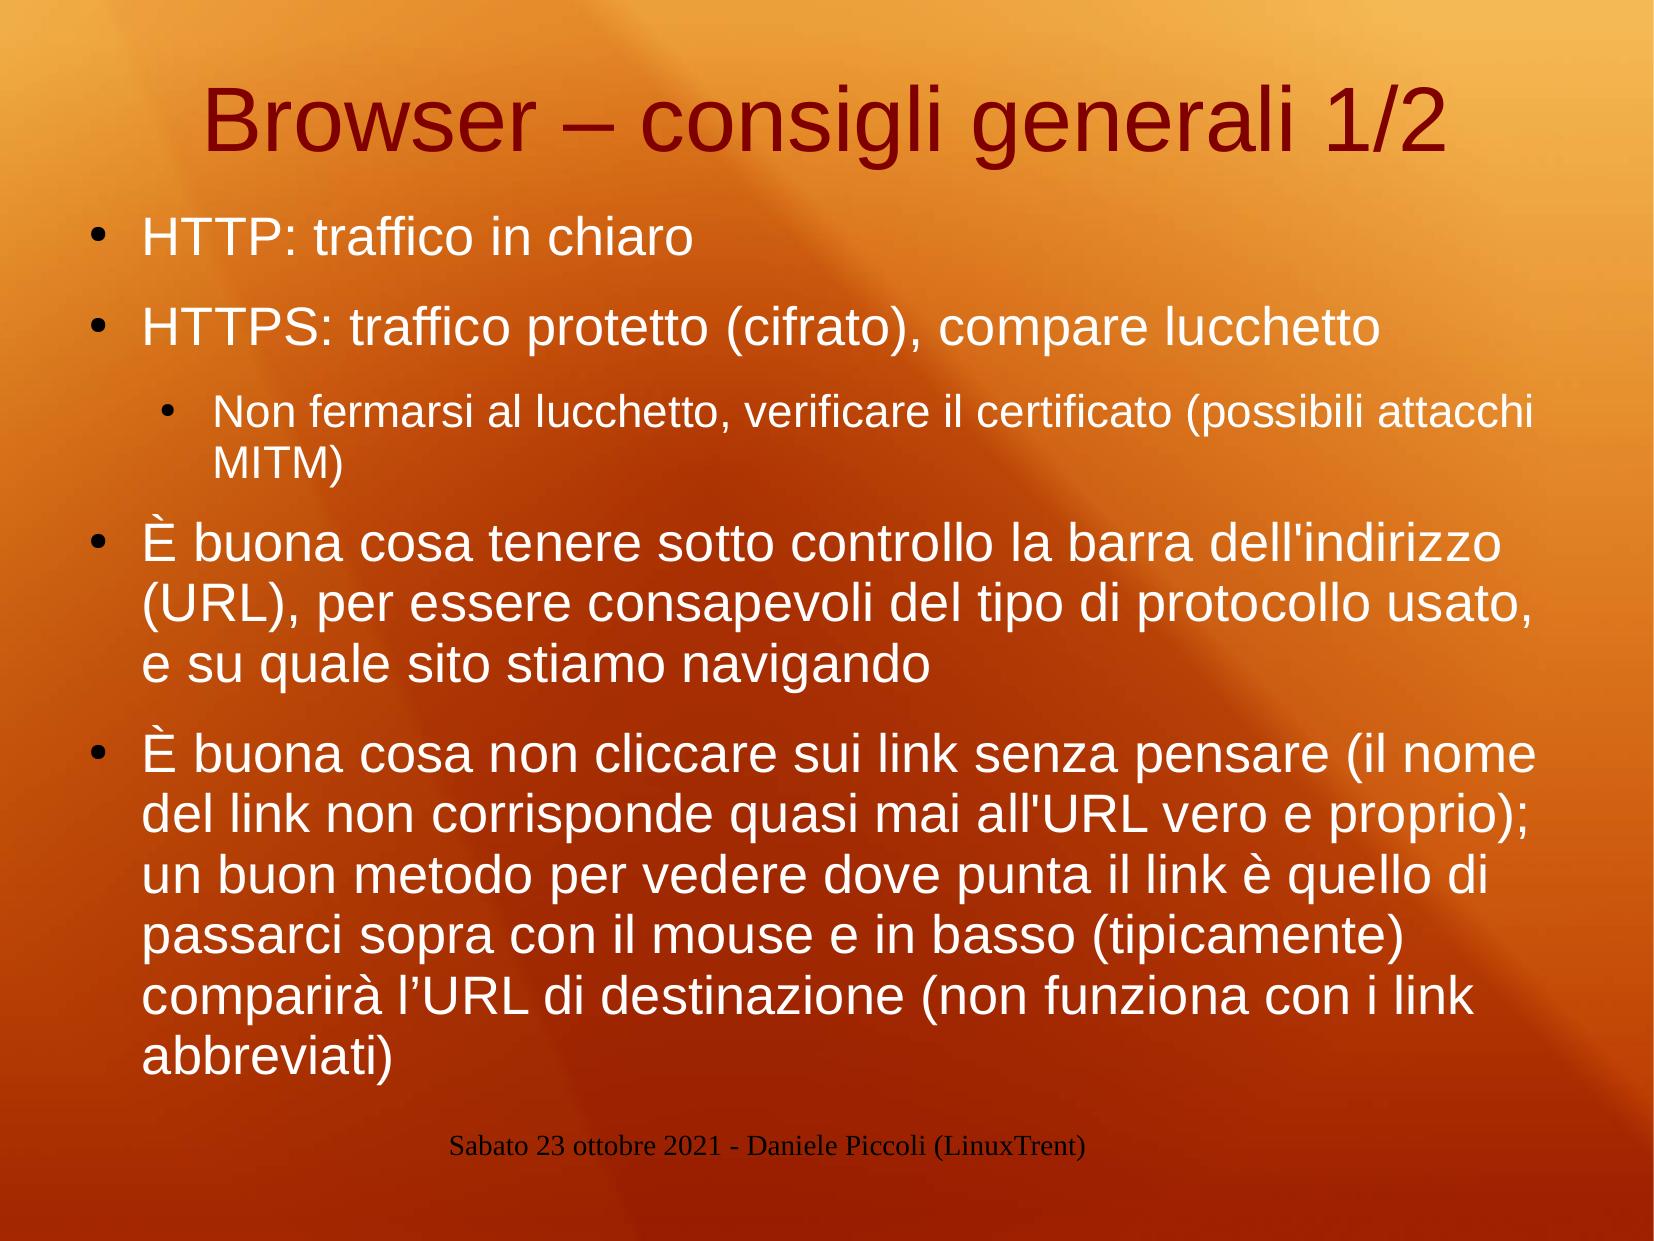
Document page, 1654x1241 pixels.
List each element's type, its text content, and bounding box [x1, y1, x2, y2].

picture [0, 0, 1654, 1241]
title Browser – consigli generali 1/2 [82, 49, 1571, 189]
list HTTP: traffico in chiaro HTTPS: traffico protetto (cifrato), compare lucchetto Non fermarsi al lucchetto, verificare il certificato (possibili attacchi MITM) È buona cosa tenere sotto controllo la barra dell'indirizzo (URL), per essere consapevoli del tipo di protocollo usato, e su quale sito stiamo navigando È buona cosa non cliccare sui link senza pensare (il nome del link non corrisponde quasi mai all'URL vero e proprio); un buon metodo per vedere dove punta il link è quello di passarci sopra con il mouse e in basso (tipicamente) comparirà l’URL di destinazione (non funziona con i link abbreviati) [70, 205, 1560, 1087]
